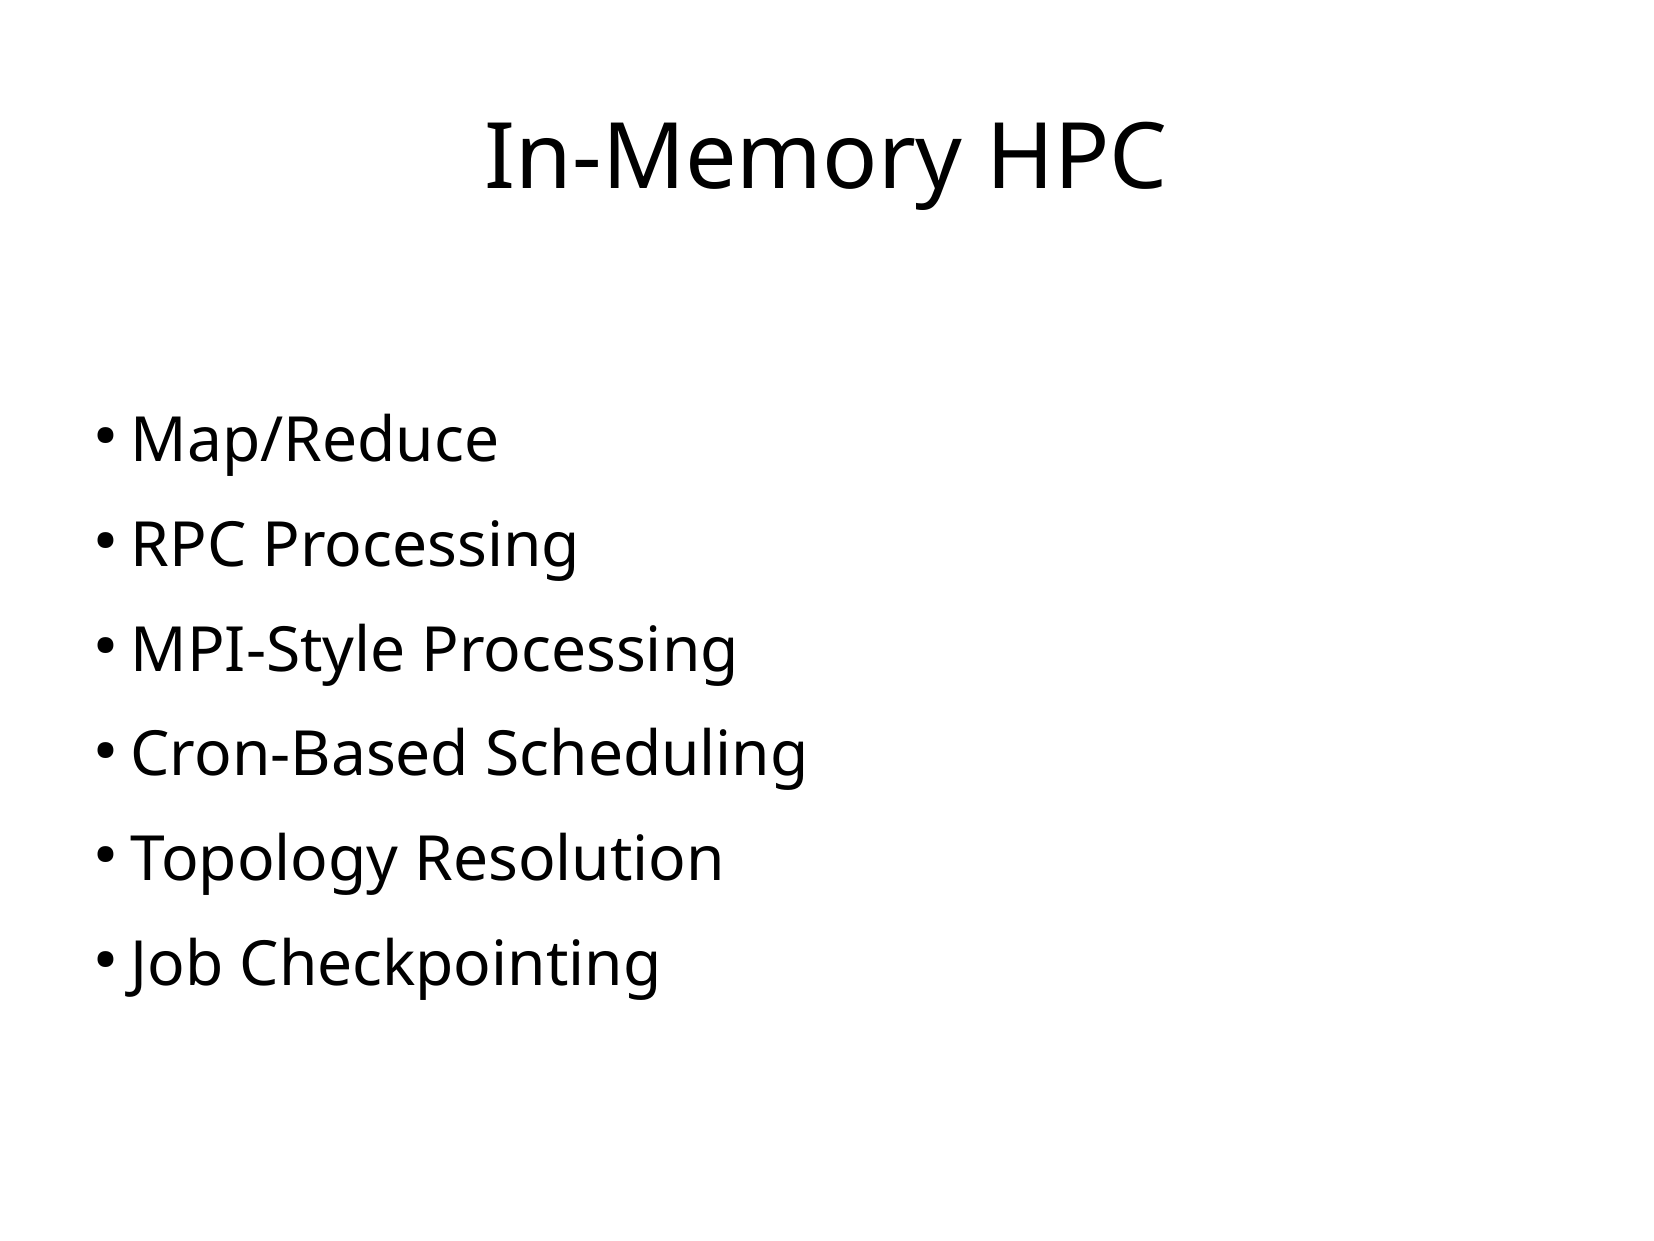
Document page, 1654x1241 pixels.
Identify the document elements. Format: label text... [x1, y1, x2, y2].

list Map/Reduce RPC Processing MPI-Style Processing Cron-Based Scheduling Topology Resolution Job Checkpointing [82, 290, 1571, 1010]
title In-Memory HPC [82, 49, 1571, 257]
